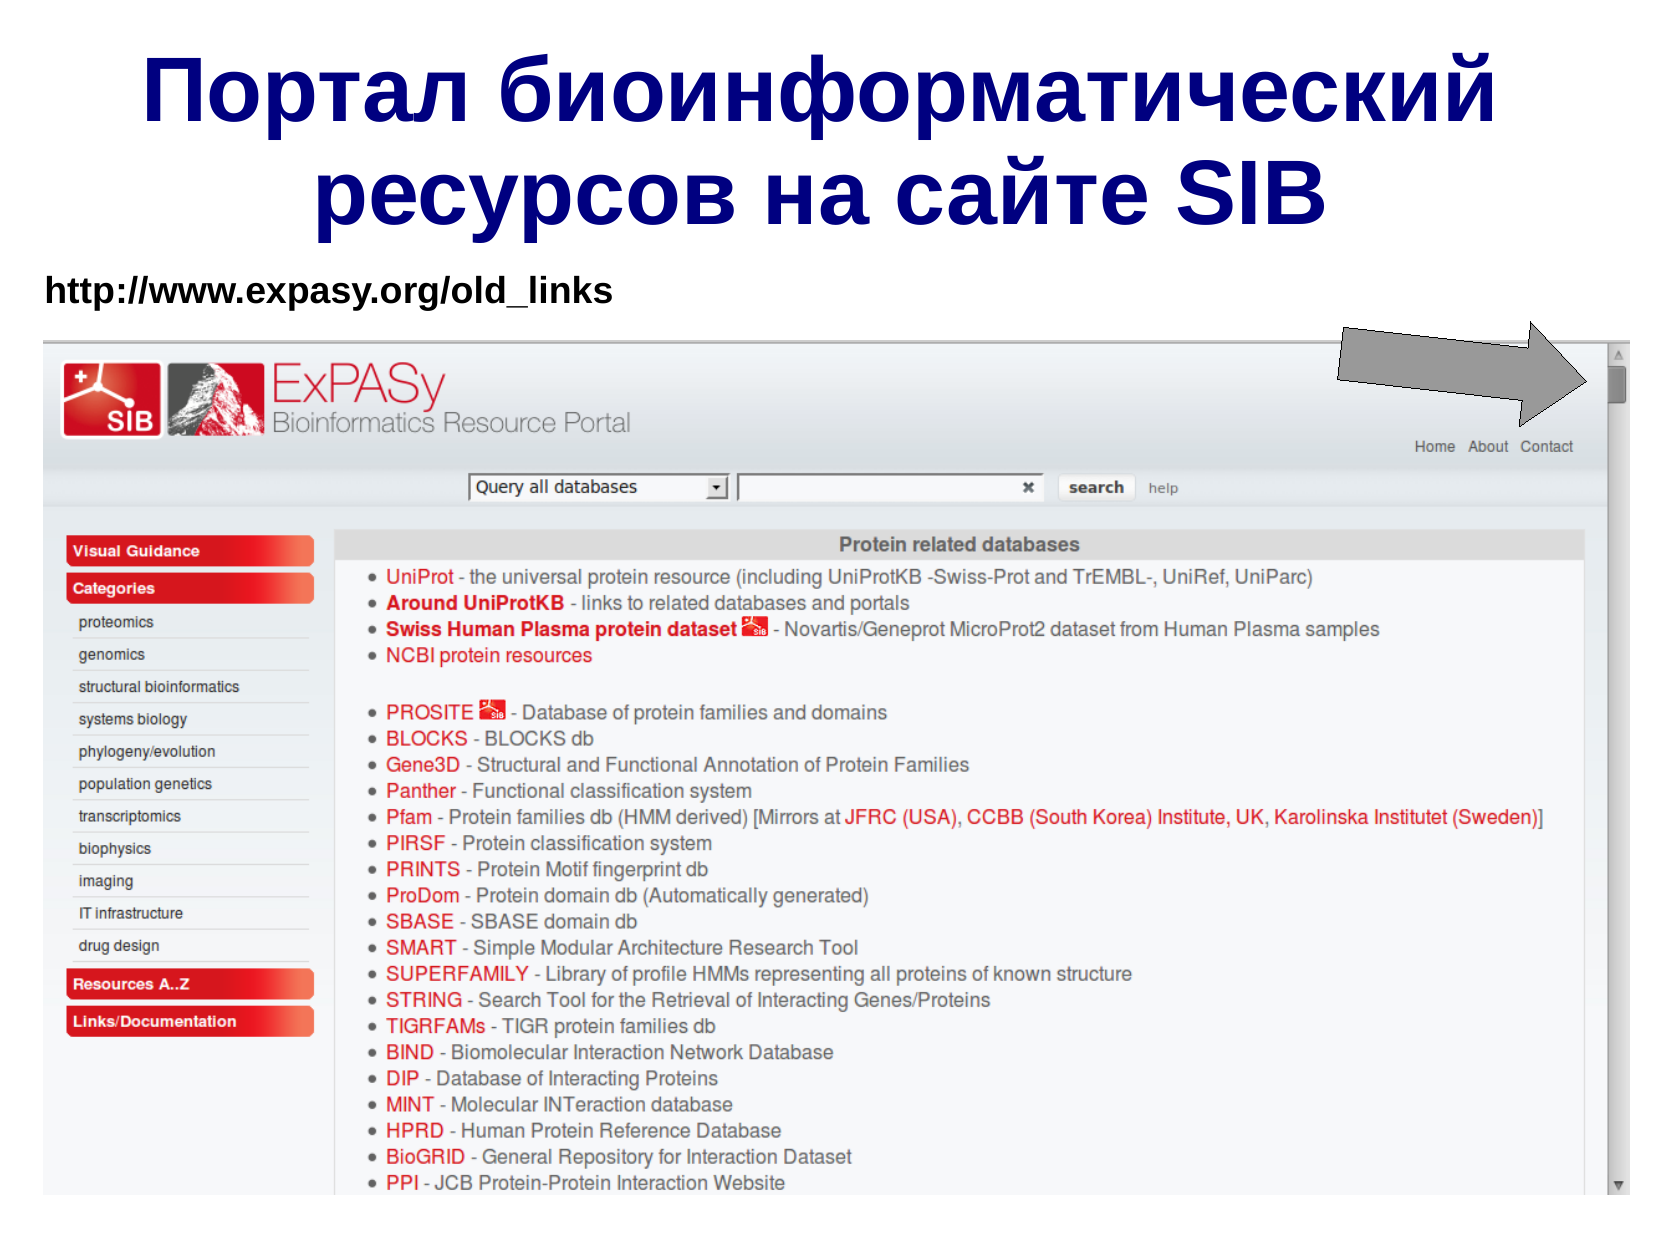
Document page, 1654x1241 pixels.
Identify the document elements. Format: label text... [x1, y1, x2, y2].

text_box http://www.expasy.org/old_links [29, 262, 656, 320]
picture [1465, 340, 1528, 347]
text_box [1337, 321, 1587, 427]
picture [43, 340, 1630, 1195]
title Портал биоинформатический ресурсов на сайте SIB [23, 37, 1619, 245]
